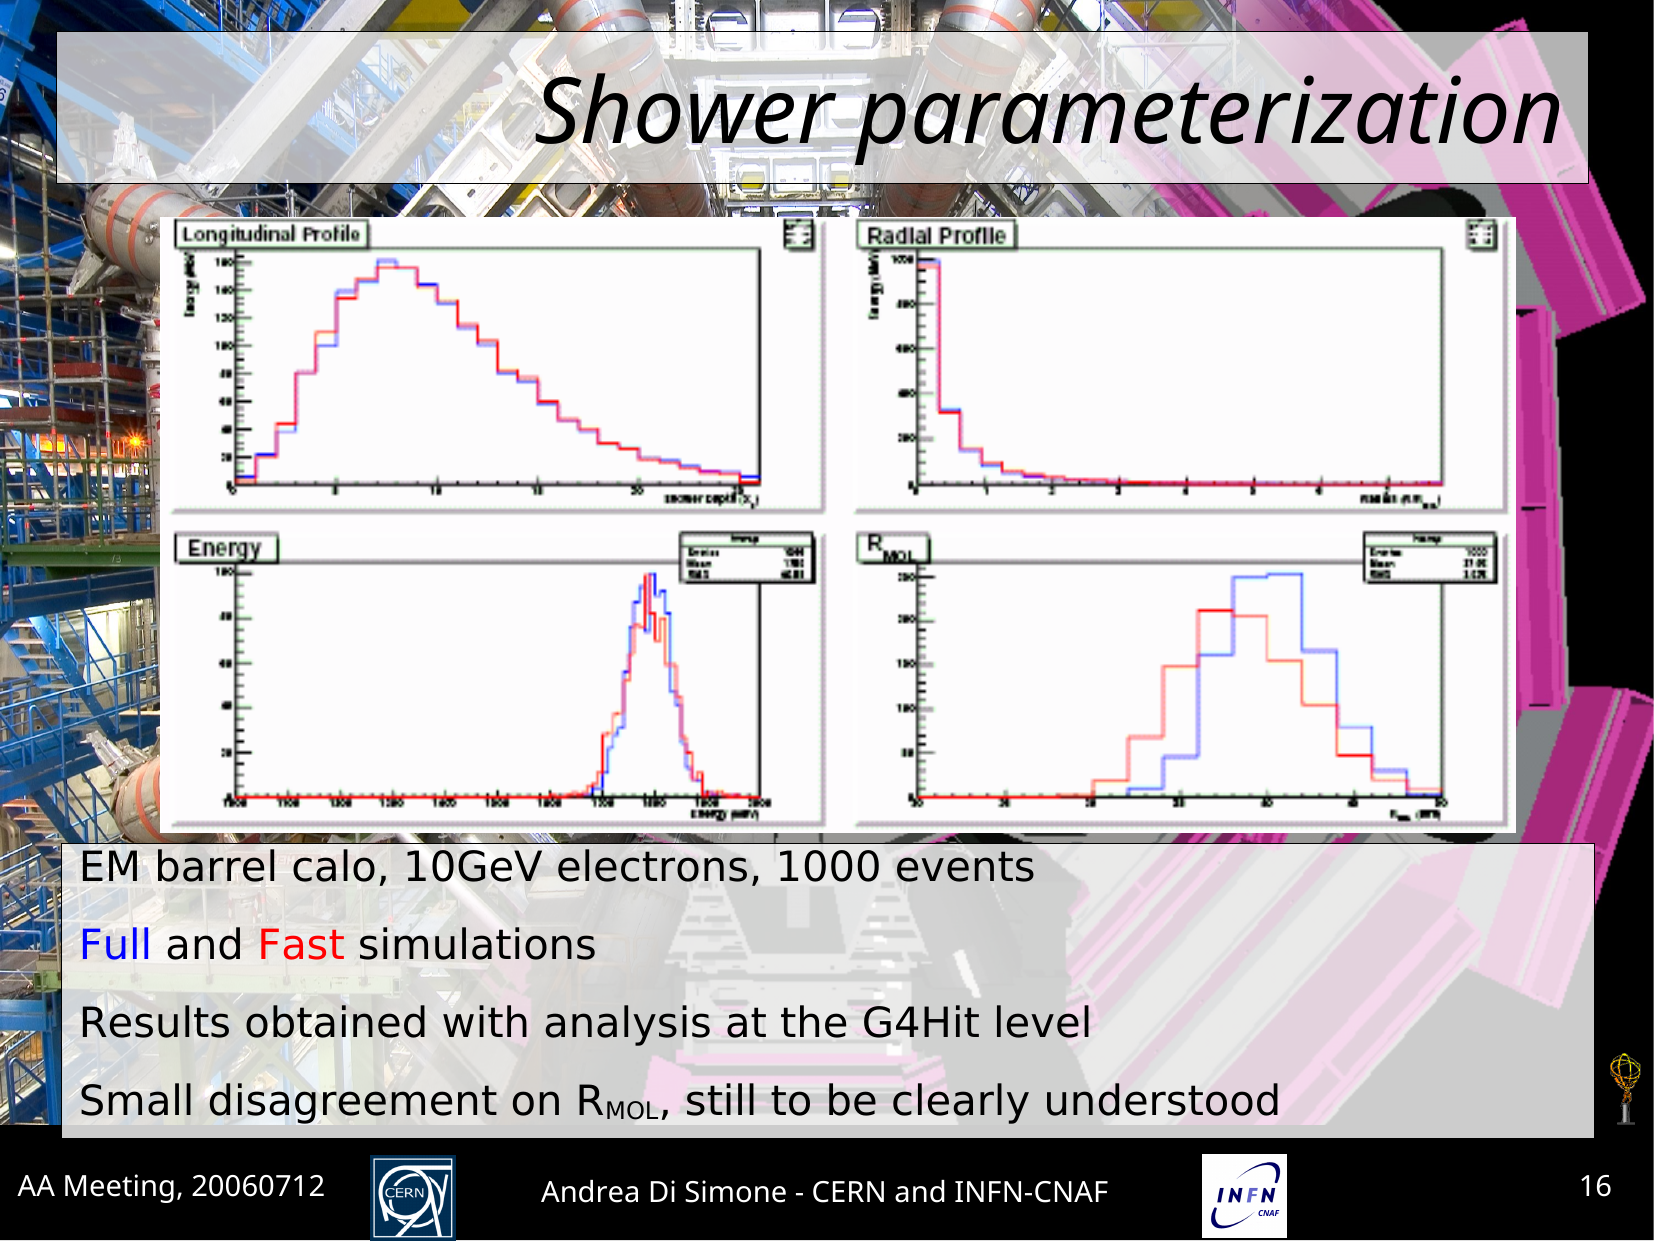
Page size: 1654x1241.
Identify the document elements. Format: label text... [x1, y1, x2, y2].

title Shower parameterization [56, 31, 1589, 184]
list EM barrel calo, 10GeV electrons, 1000 events Full and Fast simulations Results obtained with analysis at the G4Hit level Small disagreement on RMOL, still to be clearly understood [61, 843, 1595, 1139]
picture [370, 1155, 456, 1241]
picture [1202, 1154, 1287, 1238]
picture [0, 0, 1654, 1125]
